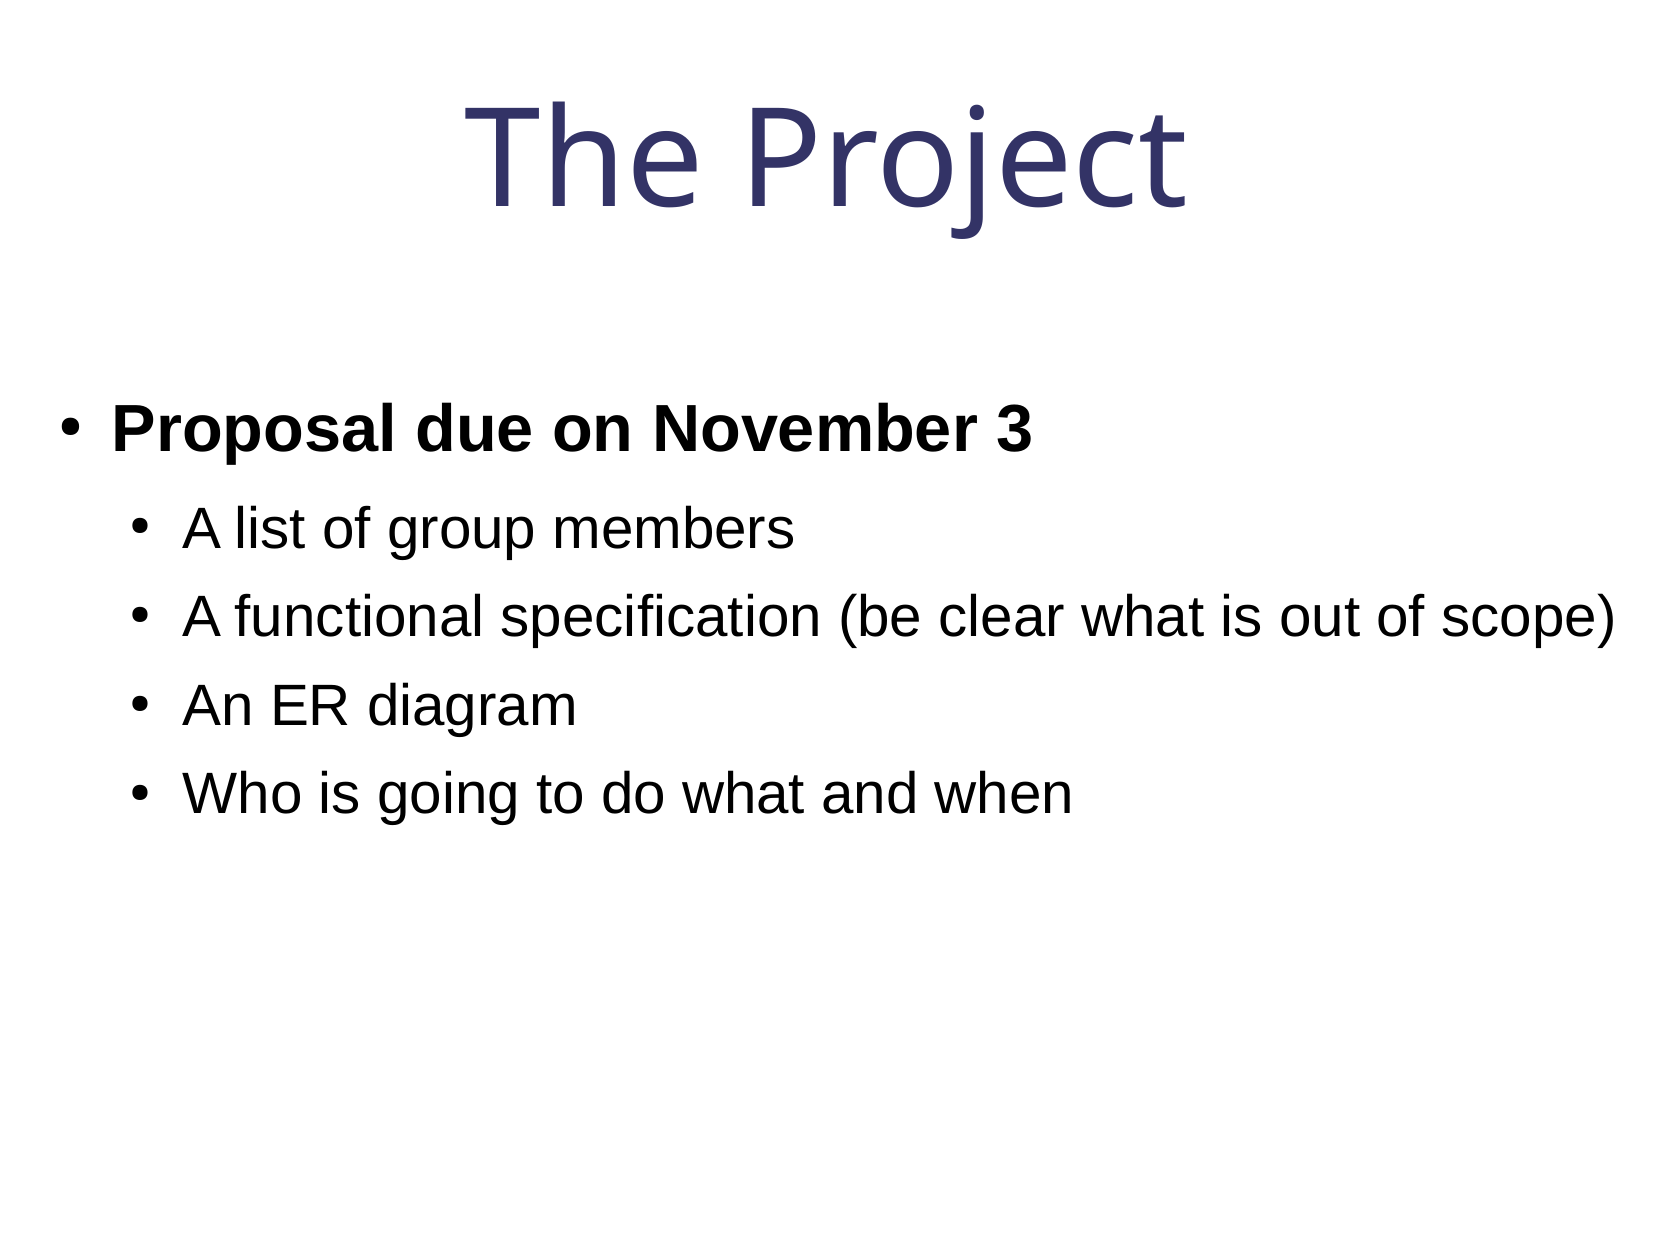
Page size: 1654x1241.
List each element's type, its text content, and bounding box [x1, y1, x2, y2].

title The Project [82, 49, 1571, 257]
list Proposal due on November 3 A list of group members A functional specification (be clear what is out of scope) An ER diagram Who is going to do what and when [40, 391, 1654, 1210]
